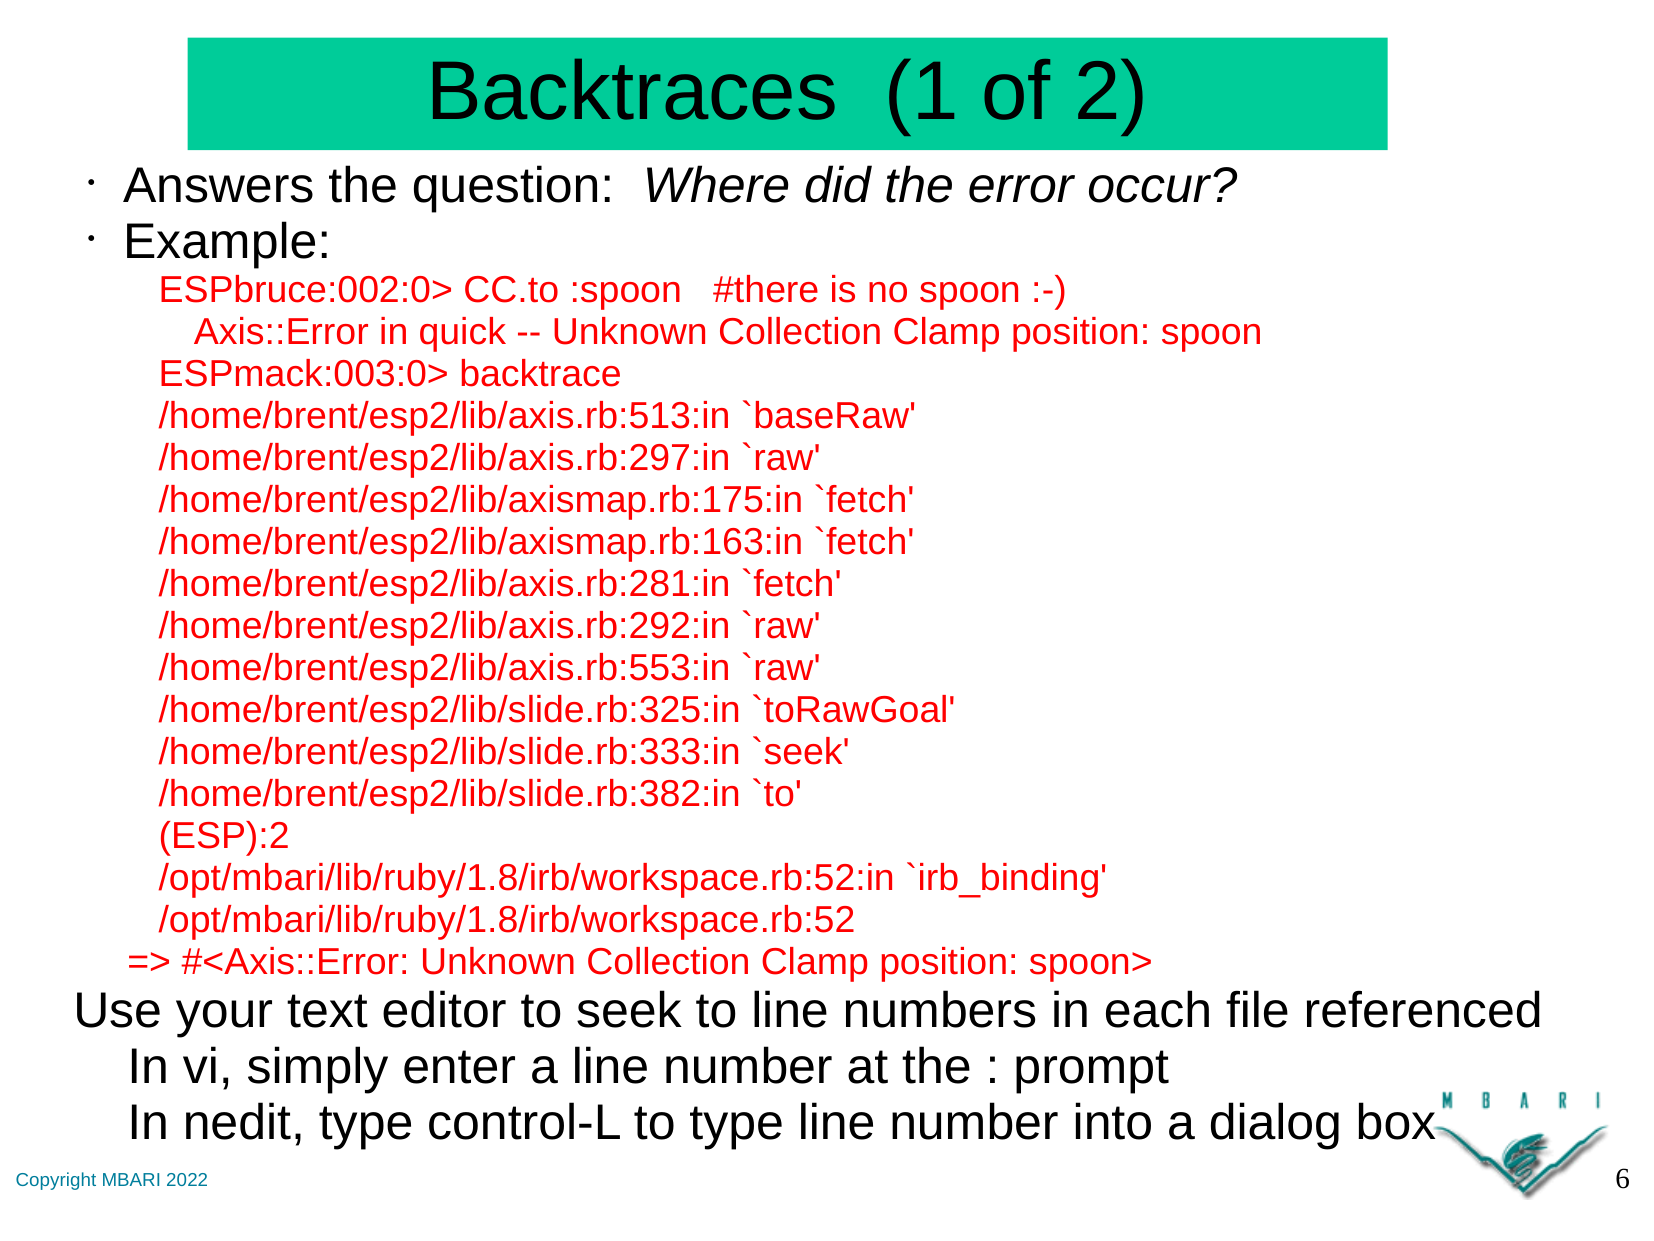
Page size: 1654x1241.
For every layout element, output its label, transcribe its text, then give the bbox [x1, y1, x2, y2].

picture [1573, 1091, 1613, 1200]
text_box Backtraces (1 of 2) [187, 37, 1388, 150]
text_box Answers the question: Where did the error occur? Example: ESPbruce:002:0> CC.to :spoon #there is no spoon :-) Axis::Error in quick -- Unknown Collection Clamp position: spoon ESPmack:003:0> backtrace /home/brent/esp2/lib/axis.rb:513:in `baseRaw' /home/brent/esp2/lib/axis.rb:297:in `raw' /home/brent/esp2/lib/axismap.rb:175:in `fetch' /home/brent/esp2/lib/axismap.rb:163:in `fetch' /home/brent/esp2/lib/axis.rb:281:in `fetch' /home/brent/esp2/lib/axis.rb:292:in `raw' /home/brent/esp2/lib/axis.rb:553:in `raw' /home/brent/esp2/lib/slide.rb:325:in `toRawGoal' /home/brent/esp2/lib/slide.rb:333:in `seek' /home/brent/esp2/lib/slide.rb:382:in `to' (ESP):2 /opt/mbari/lib/ruby/1.8/irb/workspace.rb:52:in `irb_binding' /opt/mbari/lib/ruby/1.8/irb/workspace.rb:52 => #<Axis::Error: Unknown Collection Clamp position: spoon> Use your text editor to seek to line numbers in each file referenced In vi, simply enter a line number at the : prompt In nedit, type control-L to type line number into a dialog box [37, 150, 1573, 1214]
